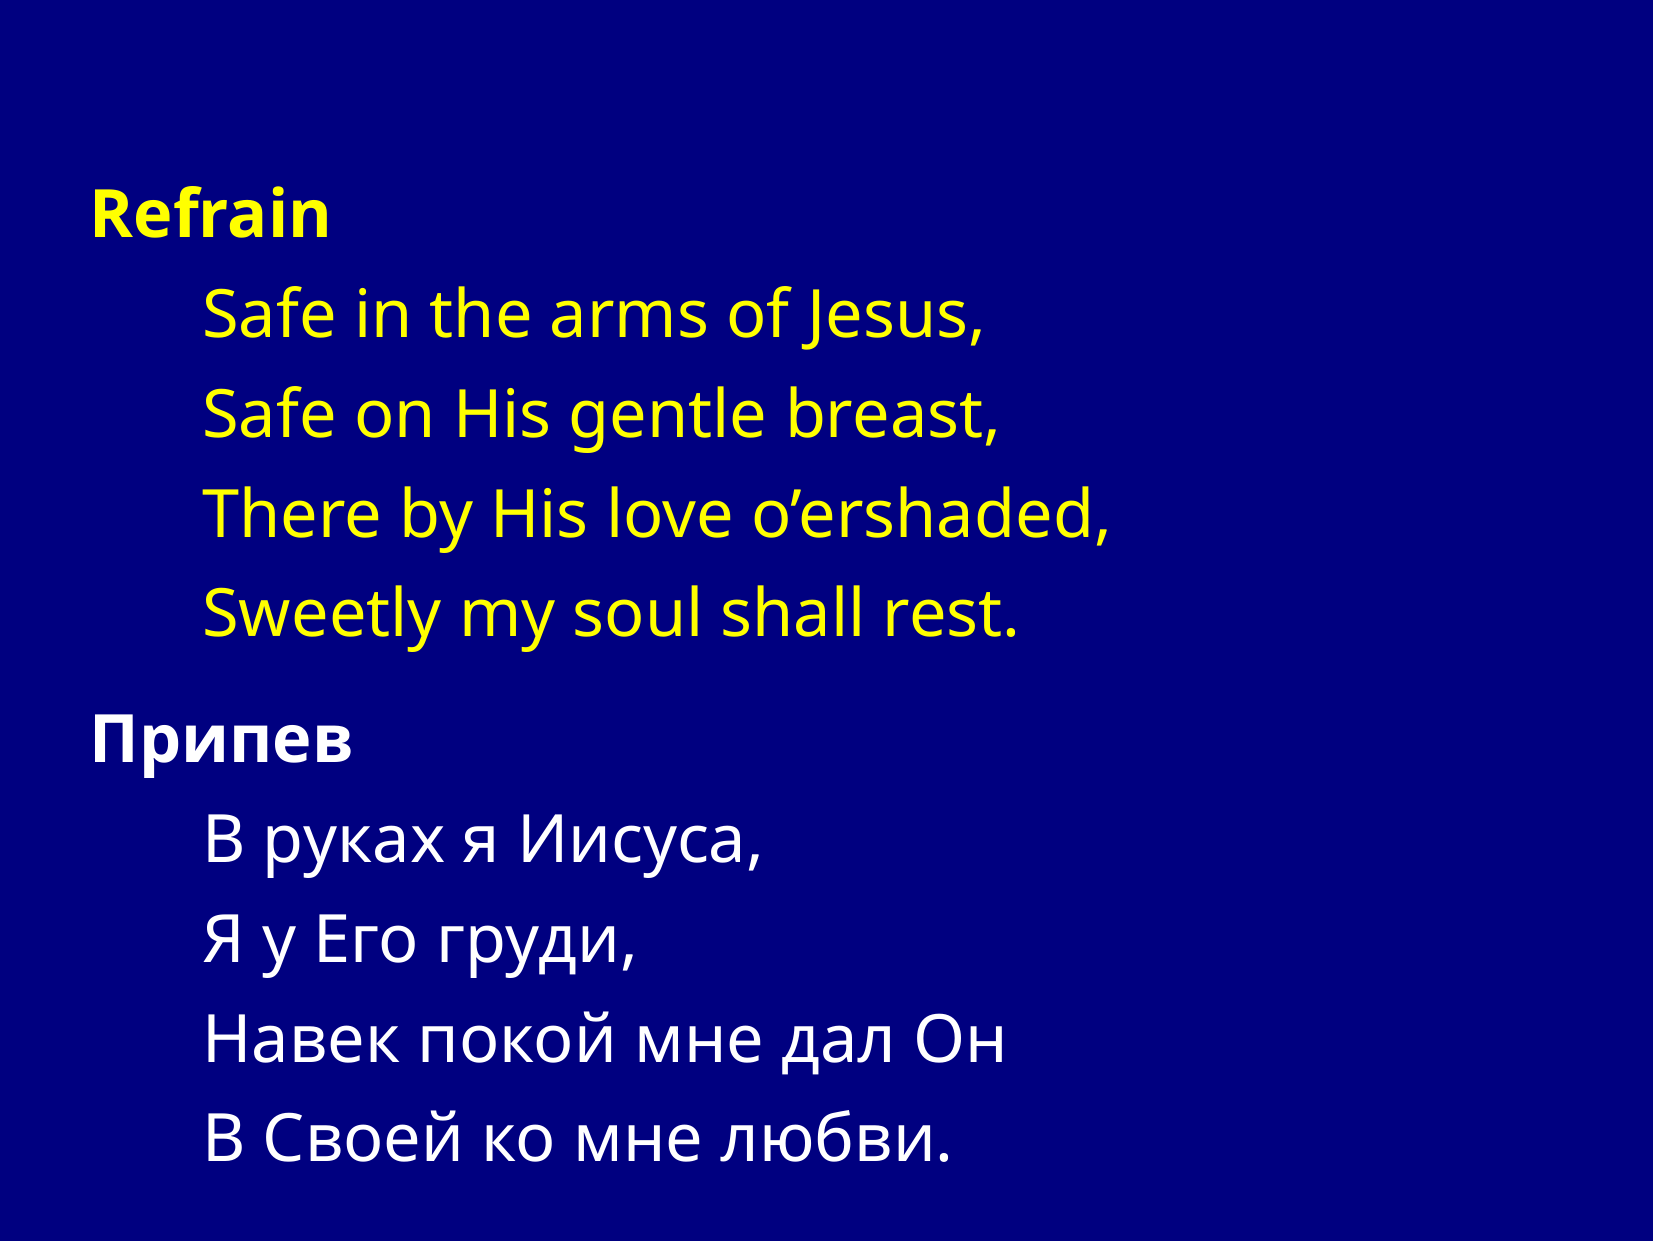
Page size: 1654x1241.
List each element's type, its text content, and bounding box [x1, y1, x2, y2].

text_box Припев В руках я Иисуса, Я у Его груди, Навек покой мне дал Он В Своей ко мне любви. [75, 675, 1576, 1163]
text_box Refrain Safe in the arms of Jesus, Safe on His gentle breast, There by His love o’ershaded, Sweetly my soul shall rest. [75, 150, 1576, 638]
